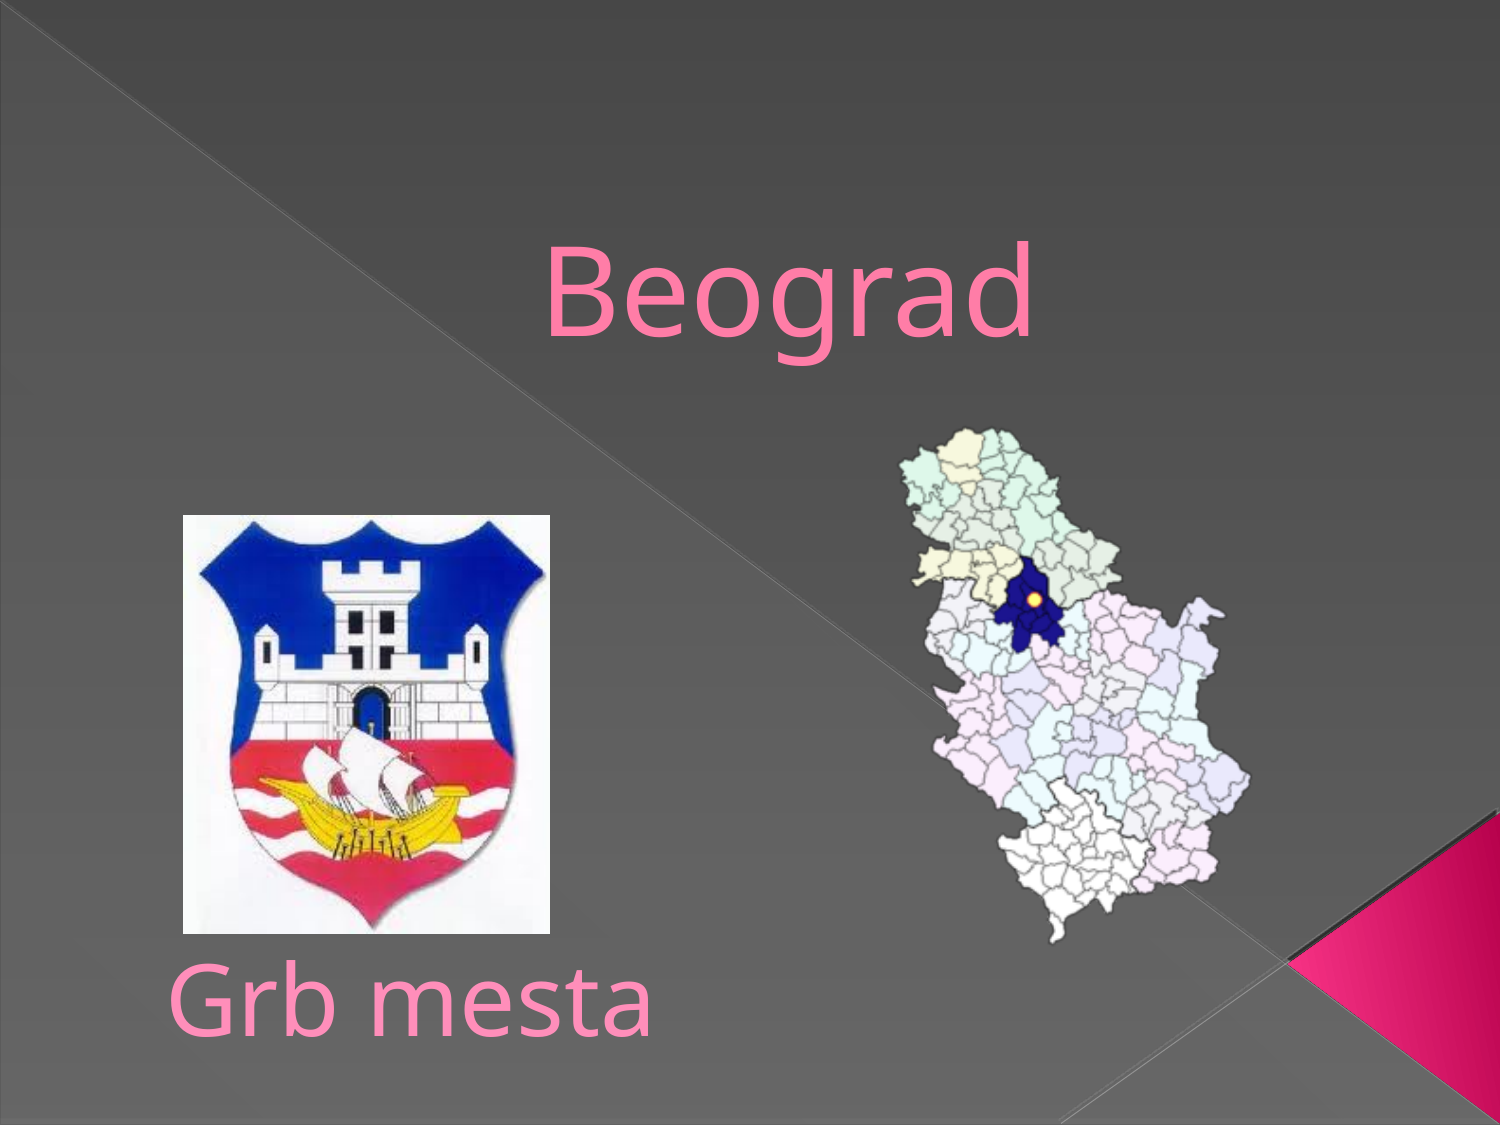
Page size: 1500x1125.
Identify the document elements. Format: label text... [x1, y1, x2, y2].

picture [891, 420, 1270, 956]
picture [183, 515, 550, 934]
subtitle Grb mesta [123, 928, 1500, 1125]
title Beograd [88, 127, 1412, 369]
